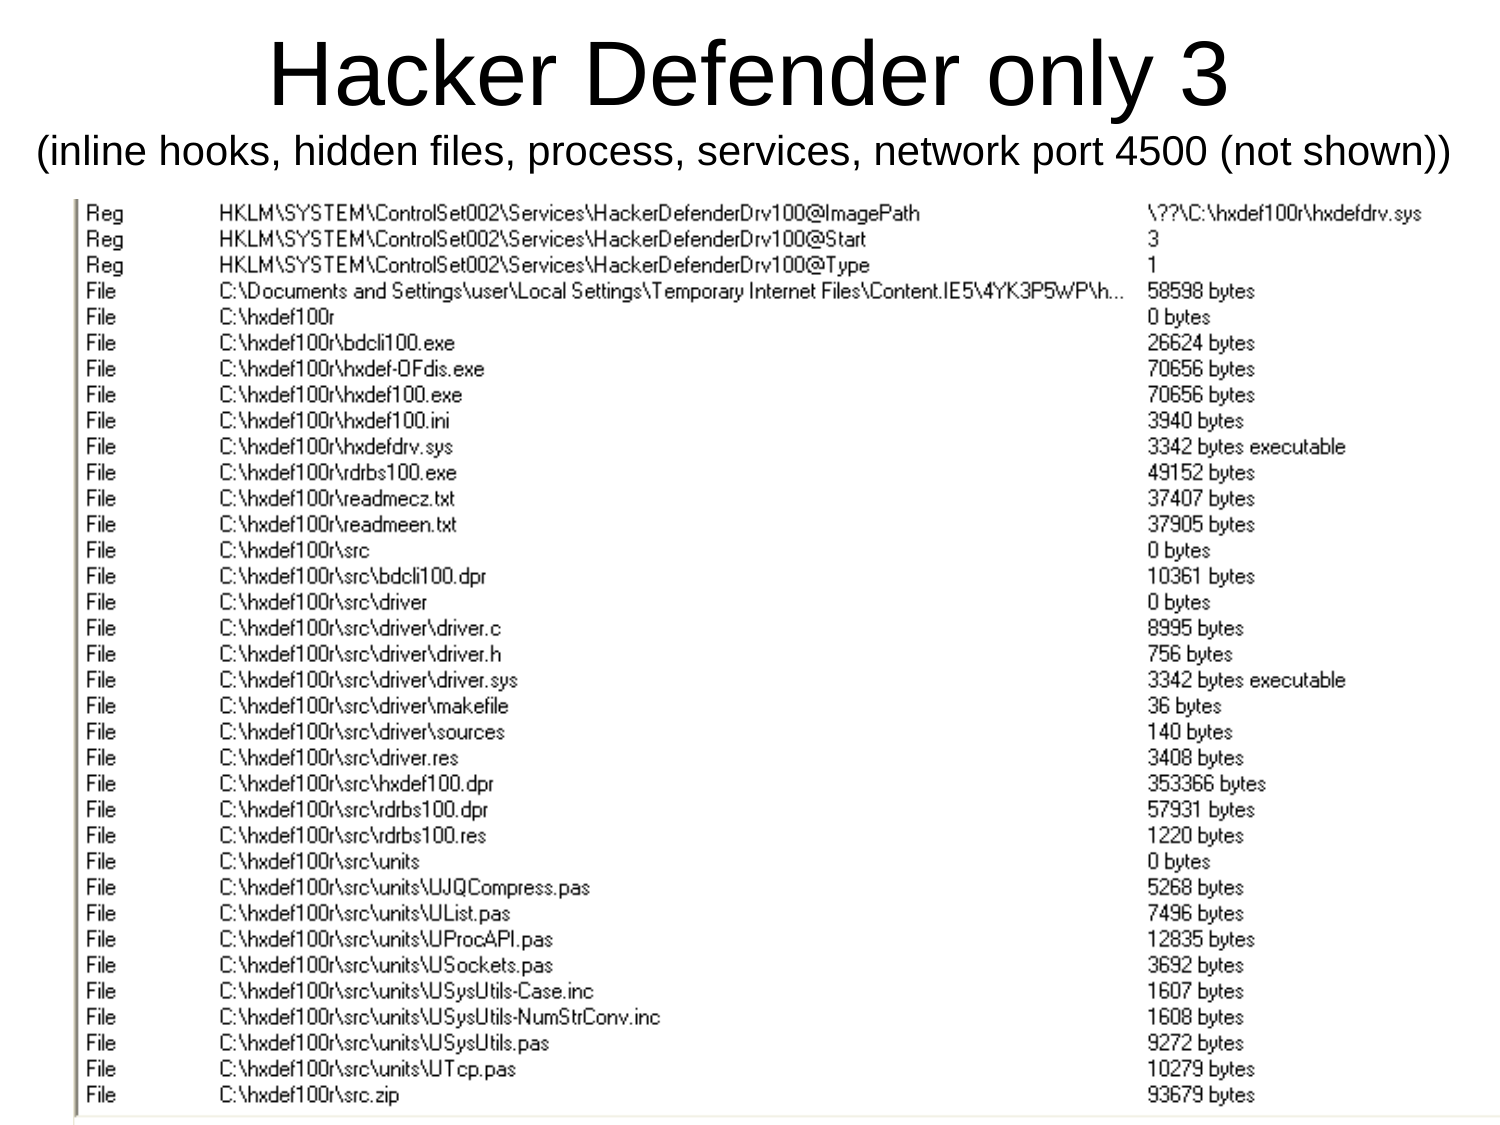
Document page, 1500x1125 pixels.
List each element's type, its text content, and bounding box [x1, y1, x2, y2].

picture [73, 199, 1500, 1125]
title Hacker Defender only 3 (inline hooks, hidden files, process, services, network port 4500 (not shown)) [0, 0, 1500, 188]
